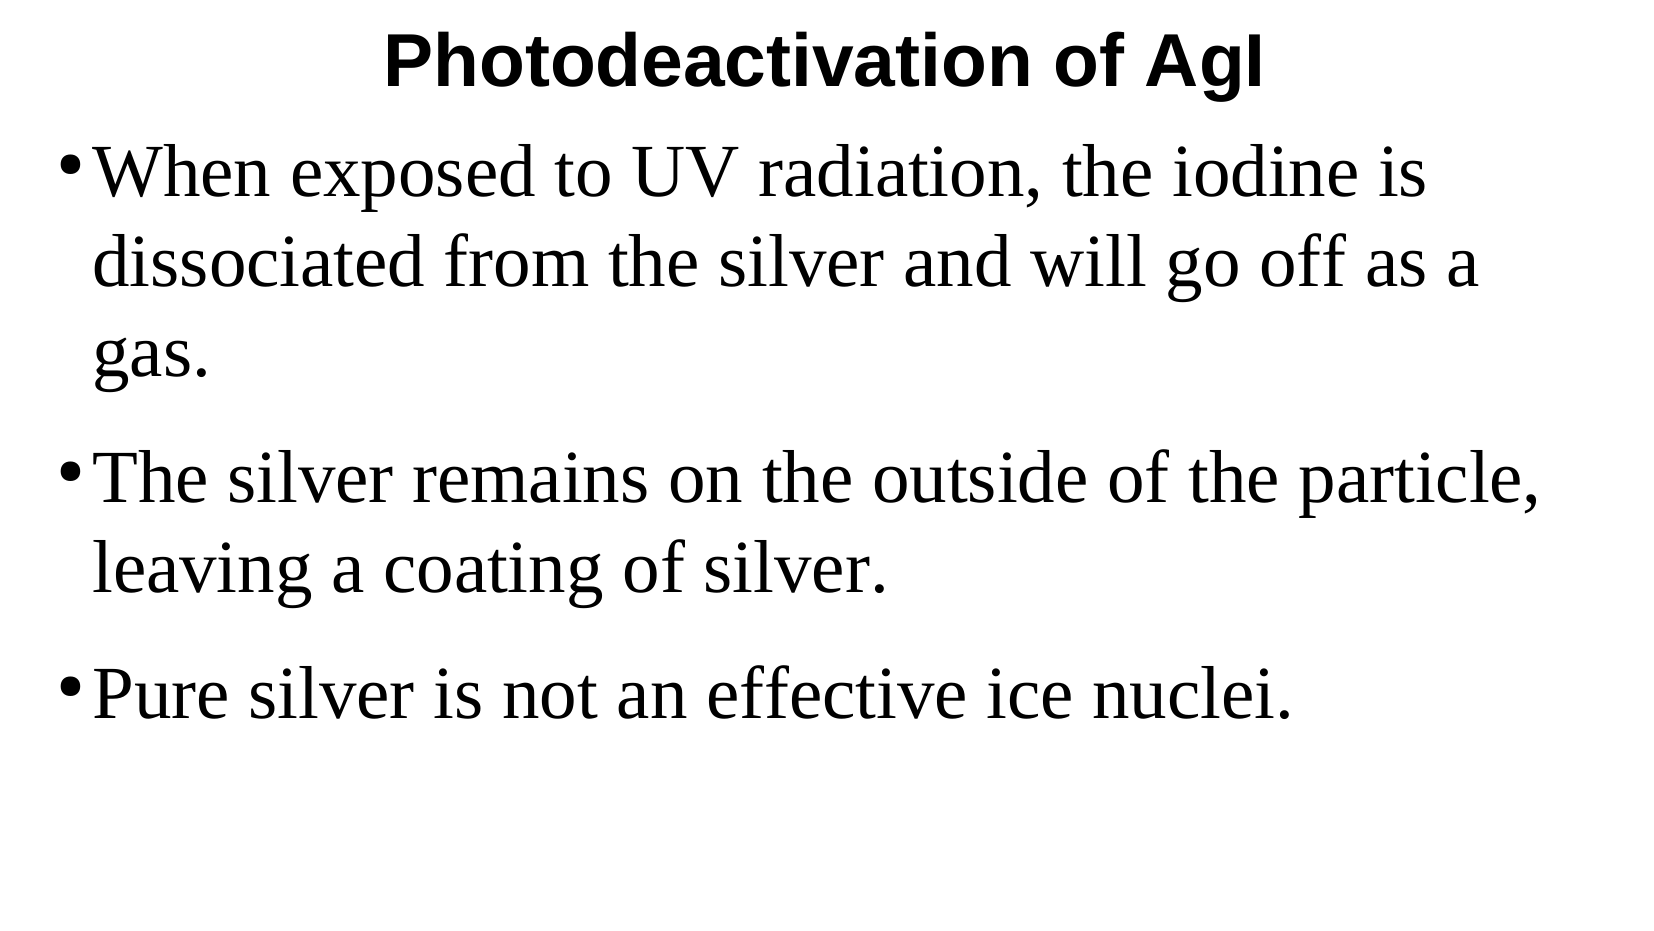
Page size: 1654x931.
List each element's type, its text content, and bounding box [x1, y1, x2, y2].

text_box When exposed to UV radiation, the iodine is dissociated from the silver and will go off as a gas. The silver remains on the outside of the particle, leaving a coating of silver. Pure silver is not an effective ice nuclei. [10, 114, 1591, 742]
title Photodeactivation of AgI [0, 5, 1654, 107]
